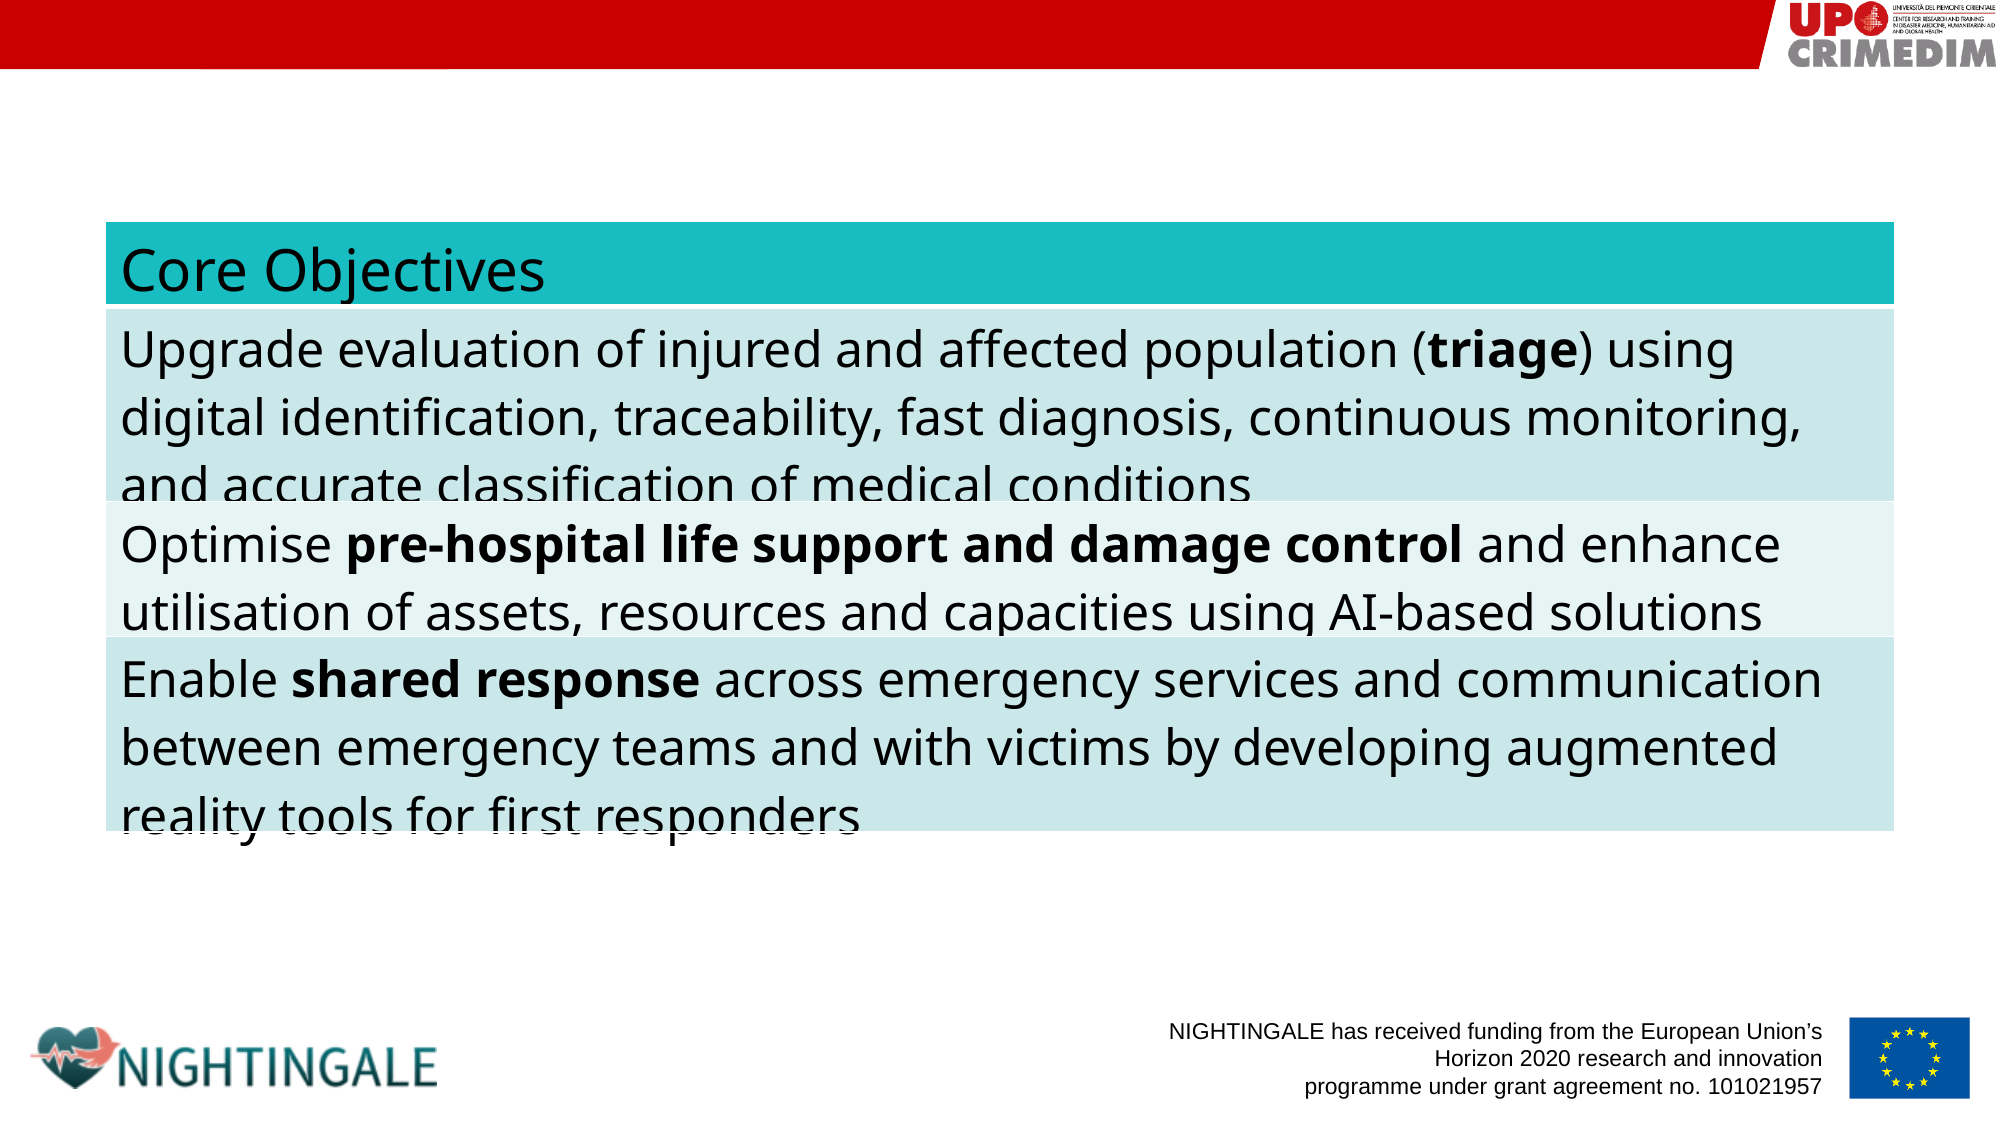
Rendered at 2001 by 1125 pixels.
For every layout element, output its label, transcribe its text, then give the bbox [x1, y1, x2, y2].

table_cell Enable shared response across emergency services and communication between emergency teams and with victims by developing augmented reality tools for first responders [106, 637, 1894, 831]
picture [30, 1027, 437, 1089]
picture [1849, 1017, 1970, 1099]
text_box NIGHTINGALE has received funding from the European Union’s Horizon 2020 research and innovation programme under grant agreement no. 101021957 [1139, 1009, 1838, 1107]
table_header Core Objectives [106, 222, 1894, 304]
table_cell Upgrade evaluation of injured and affected population (triage) using digital identification, traceability, fast diagnosis, continuous monitoring, and accurate classification of medical conditions [106, 309, 1894, 501]
picture [1788, 1, 1996, 67]
table_cell Optimise pre-hospital life support and damage control and enhance utilisation of assets, resources and capacities using AI-based solutions [106, 502, 1894, 636]
